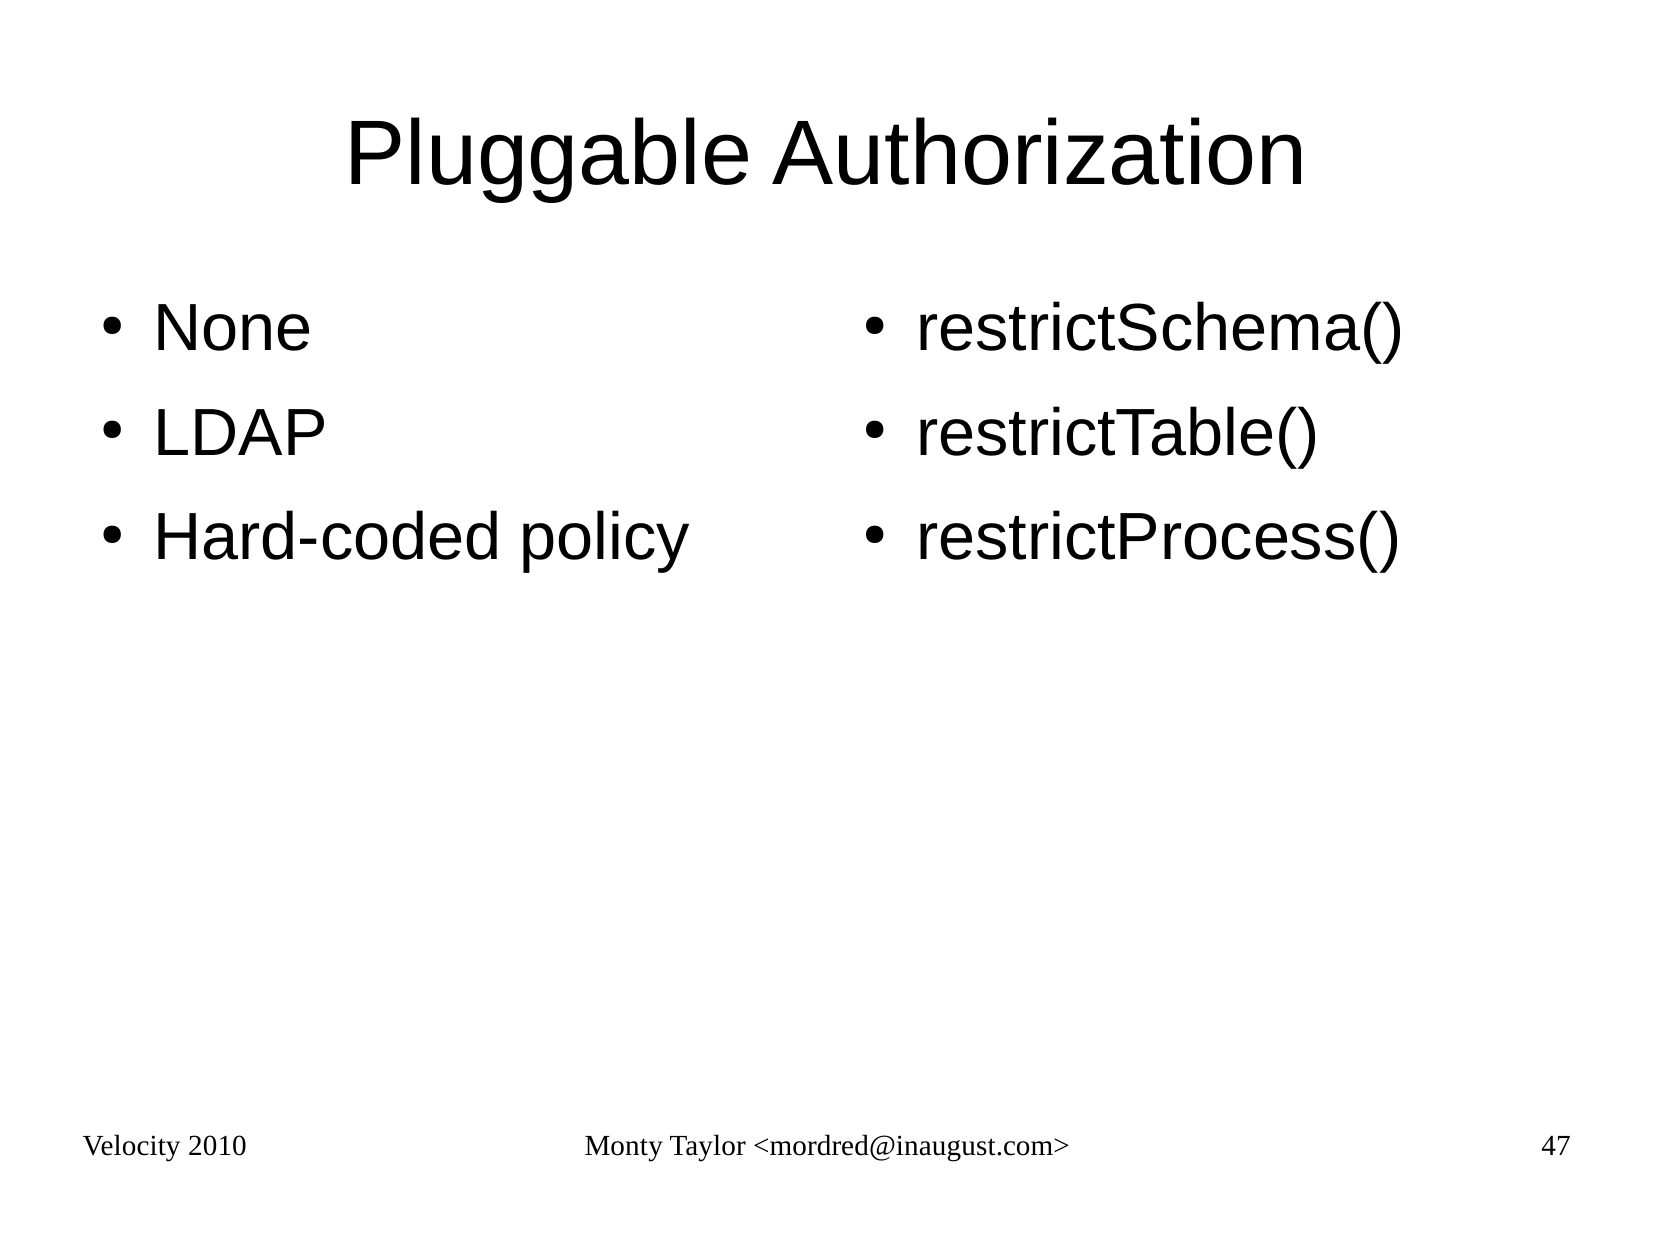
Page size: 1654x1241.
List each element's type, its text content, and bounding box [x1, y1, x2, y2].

list None LDAP Hard-coded policy [82, 290, 809, 1109]
title Pluggable Authorization [82, 49, 1571, 257]
list restrictSchema() restrictTable() restrictProcess() [845, 290, 1572, 1109]
